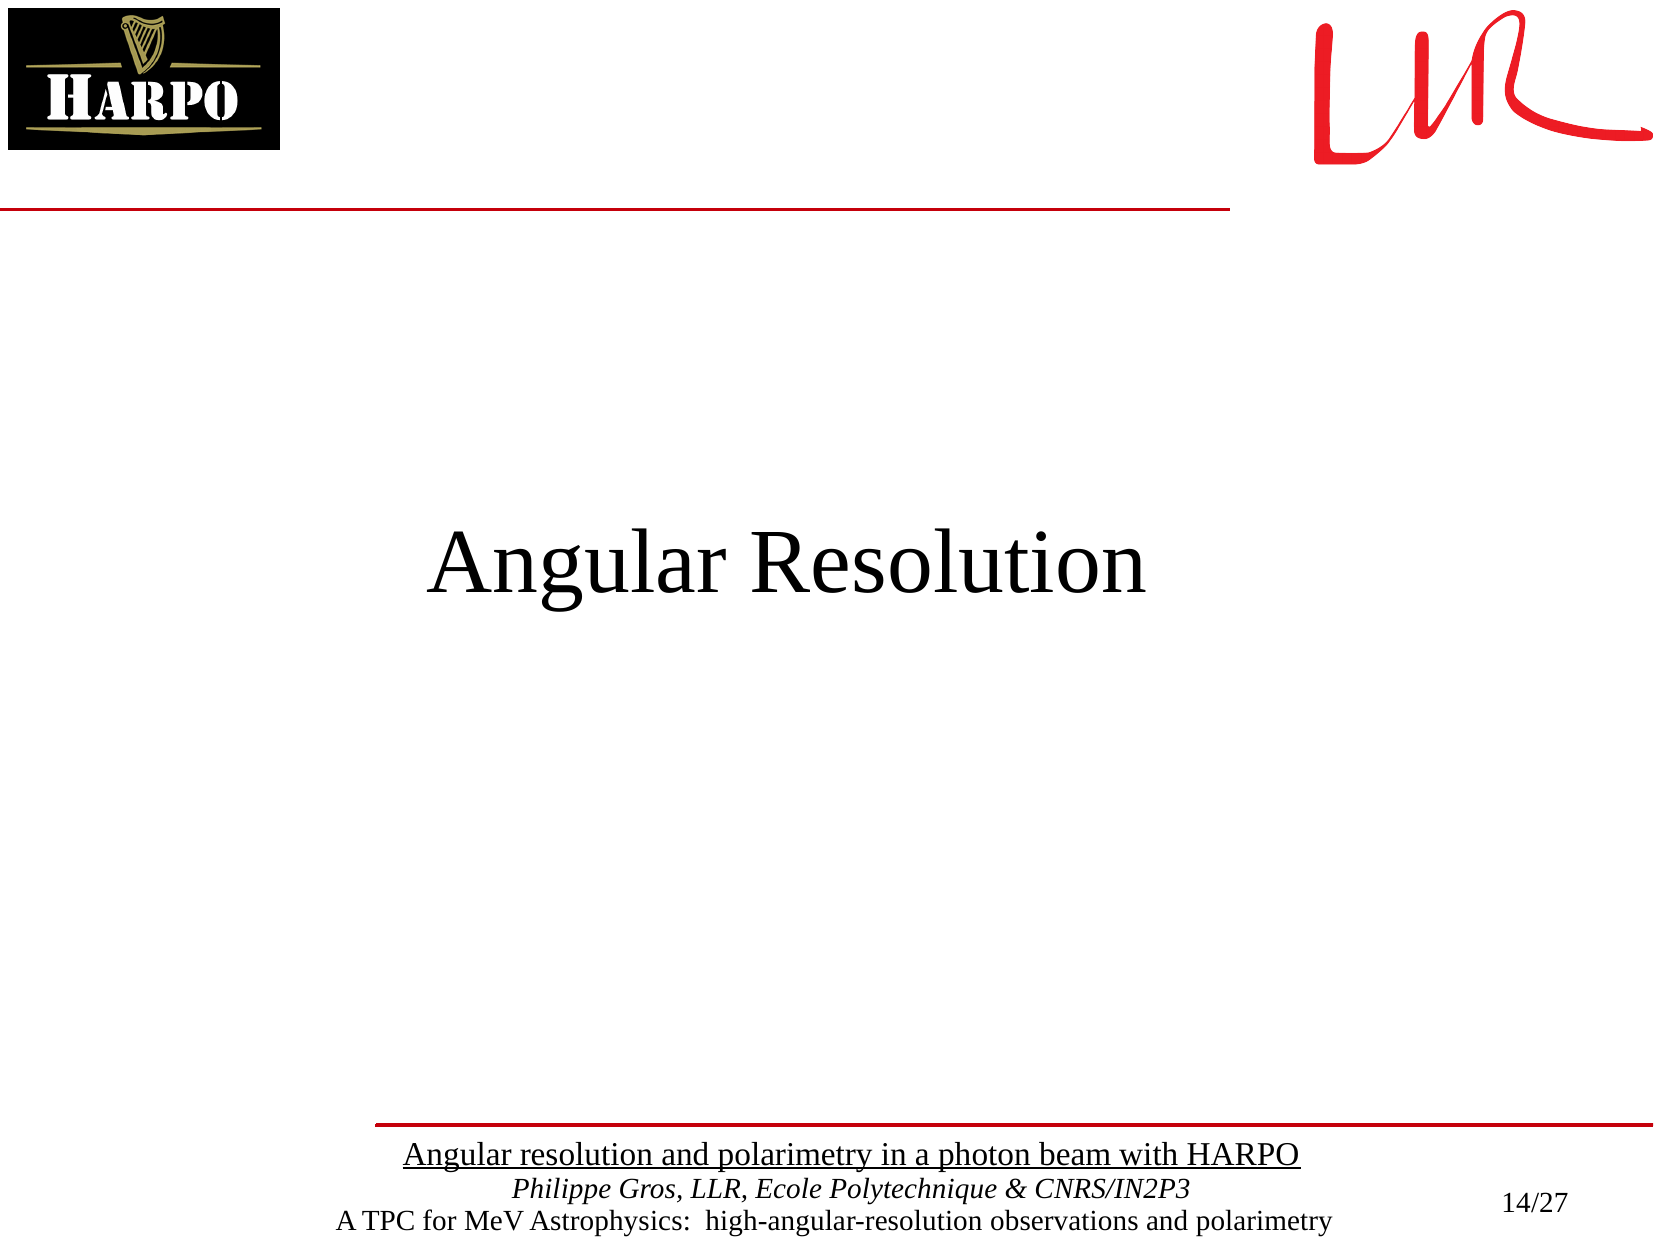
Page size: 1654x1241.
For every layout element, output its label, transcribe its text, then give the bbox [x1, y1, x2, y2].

title Angular Resolution [284, 0, 1290, 1124]
picture [8, 8, 280, 150]
picture [1314, 10, 1653, 165]
